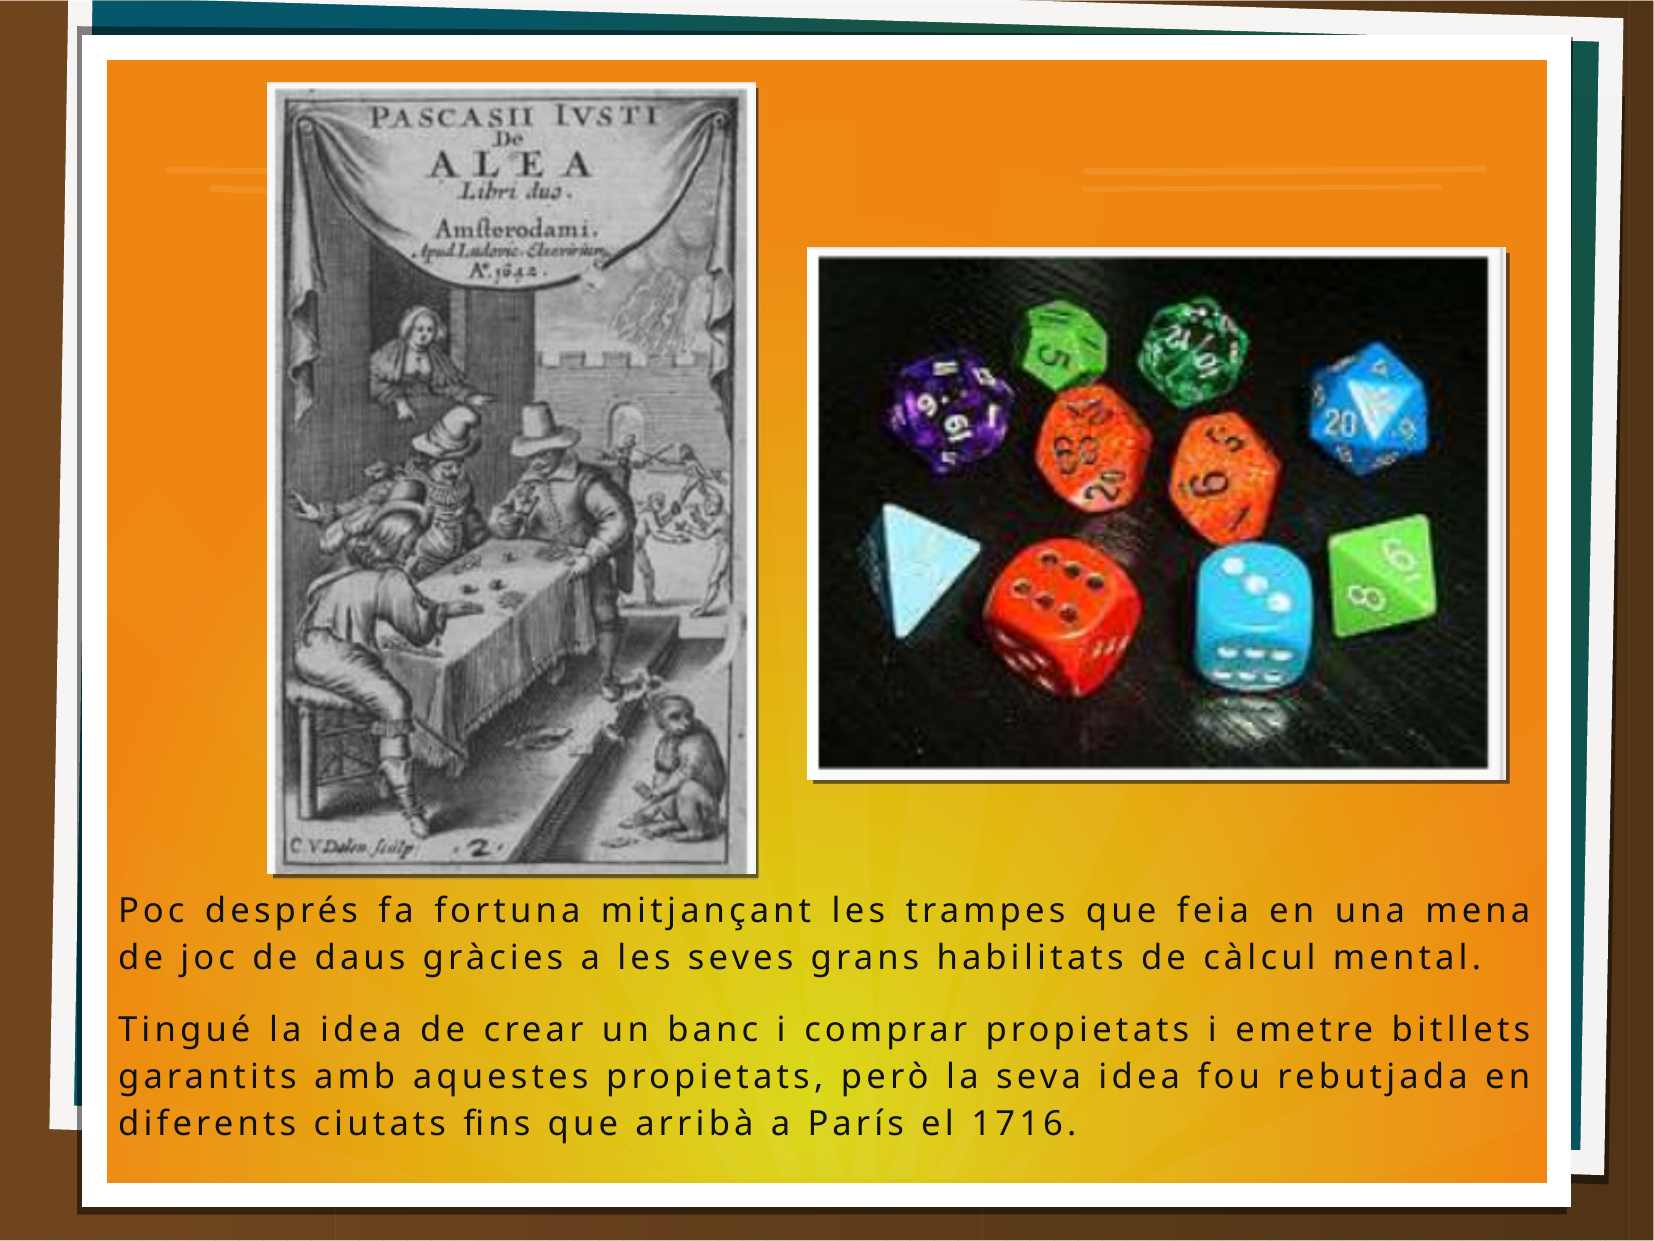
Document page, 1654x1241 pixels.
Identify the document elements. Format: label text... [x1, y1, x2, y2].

list Poc després fa fortuna mitjançant les trampes que feia en una mena de joc de daus gràcies a les seves grans habilitats de càlcul mental. Tingué la idea de crear un banc i comprar propietats i emetre bitllets garantits amb aquestes propietats, però la seva idea fou rebutjada en diferents ciutats fins que arribà a París el 1716. [118, 885, 1536, 1182]
picture [267, 82, 756, 875]
picture [807, 247, 1506, 780]
